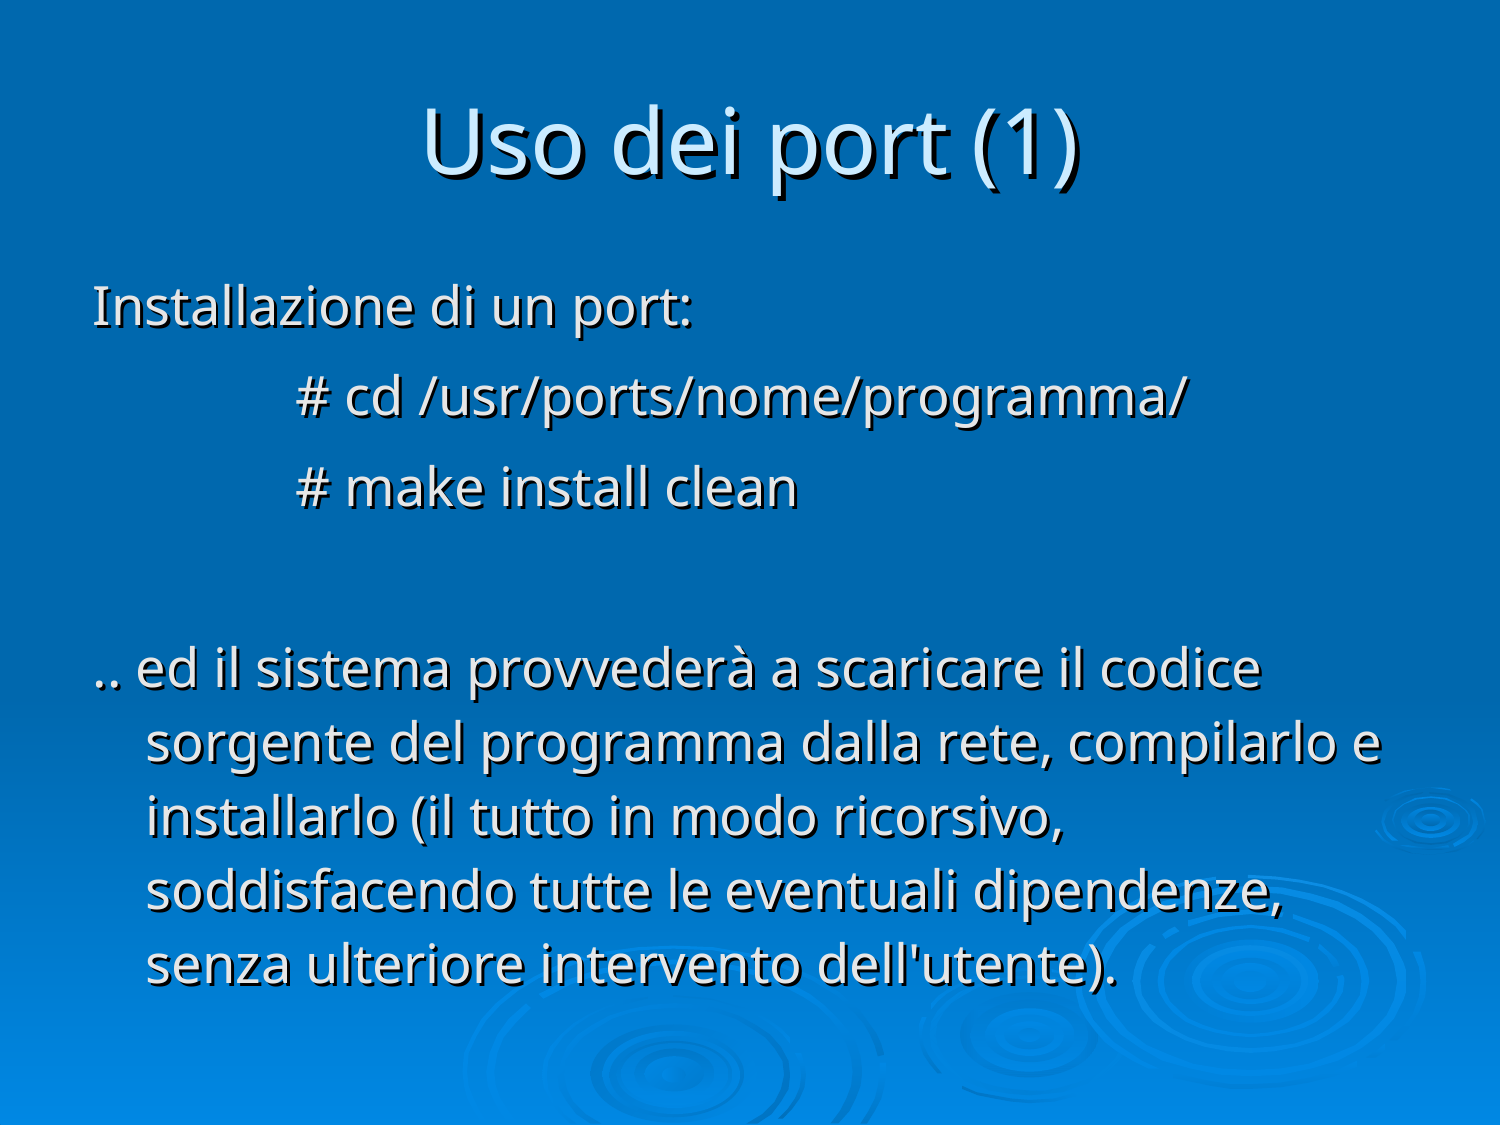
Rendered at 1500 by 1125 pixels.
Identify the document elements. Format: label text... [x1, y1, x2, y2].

title Uso dei port (1) [75, 21, 1426, 257]
subtitle Installazione di un port: # cd /usr/ports/nome/programma/ # make install clean .. ed il sistema provvederà a scaricare il codice sorgente del programma dalla rete, compilarlo e installarlo (il tutto in modo ricorsivo, soddisfacendo tutte le eventuali dipendenze, senza ulteriore intervento dell'utente). [75, 262, 1426, 1005]
